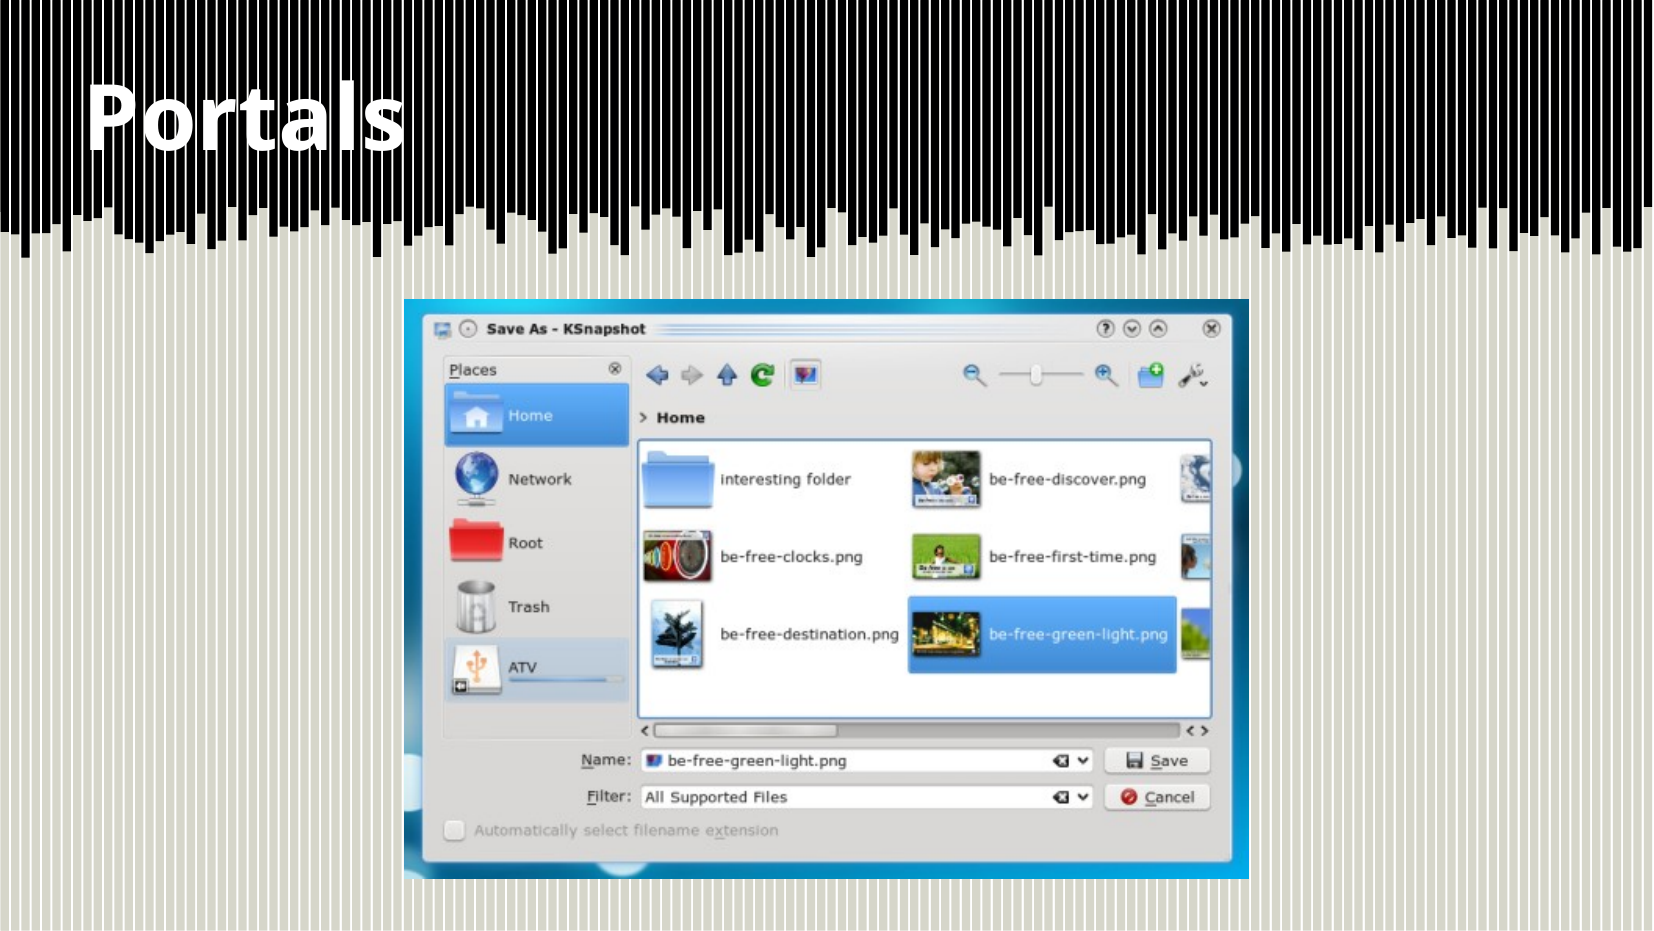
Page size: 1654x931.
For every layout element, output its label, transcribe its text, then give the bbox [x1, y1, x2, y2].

picture [404, 299, 1249, 879]
title Portals [82, 37, 1571, 193]
